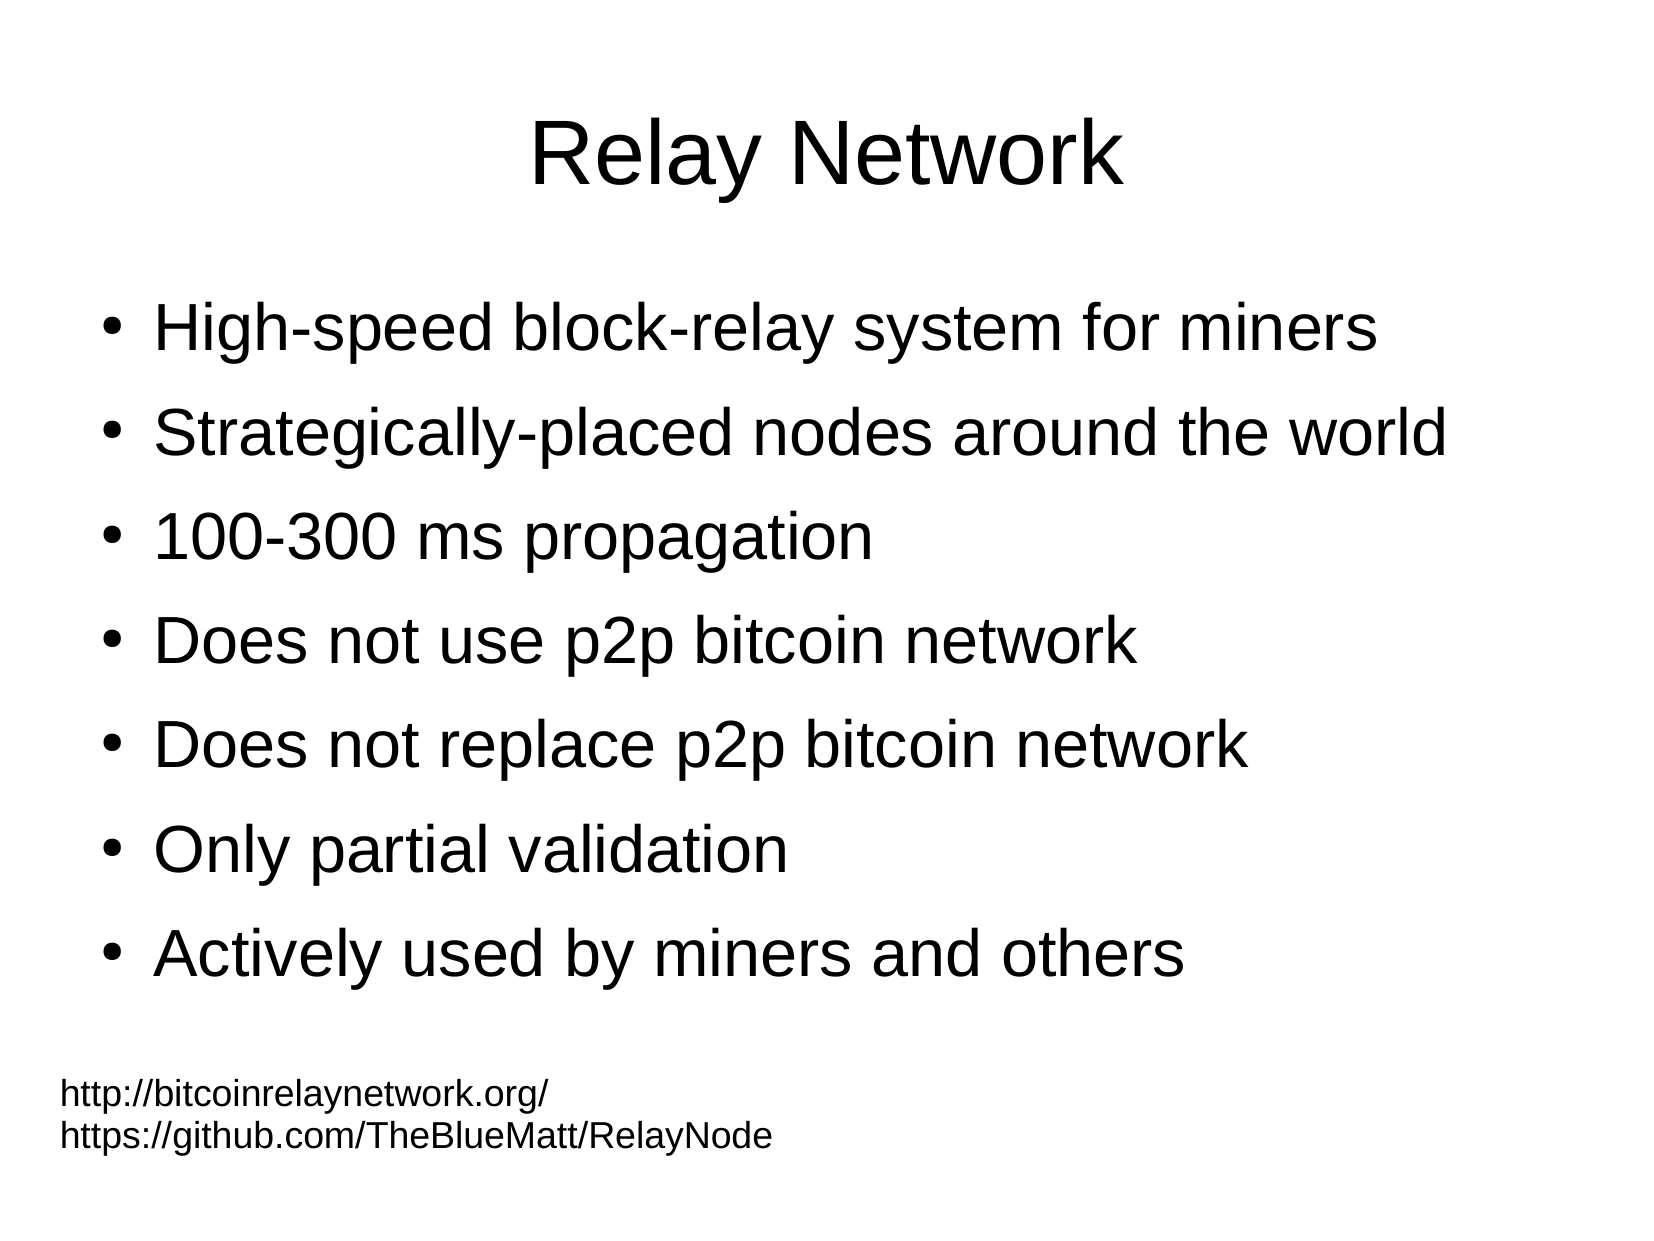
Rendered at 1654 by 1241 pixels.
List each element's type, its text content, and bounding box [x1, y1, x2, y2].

title Relay Network [82, 49, 1571, 257]
list High-speed block-relay system for miners Strategically-placed nodes around the world 100-300 ms propagation Does not use p2p bitcoin network Does not replace p2p bitcoin network Only partial validation Actively used by miners and others [82, 290, 1571, 1010]
text_box http://bitcoinrelaynetwork.org/ https://github.com/TheBlueMatt/RelayNode [45, 1065, 856, 1171]
